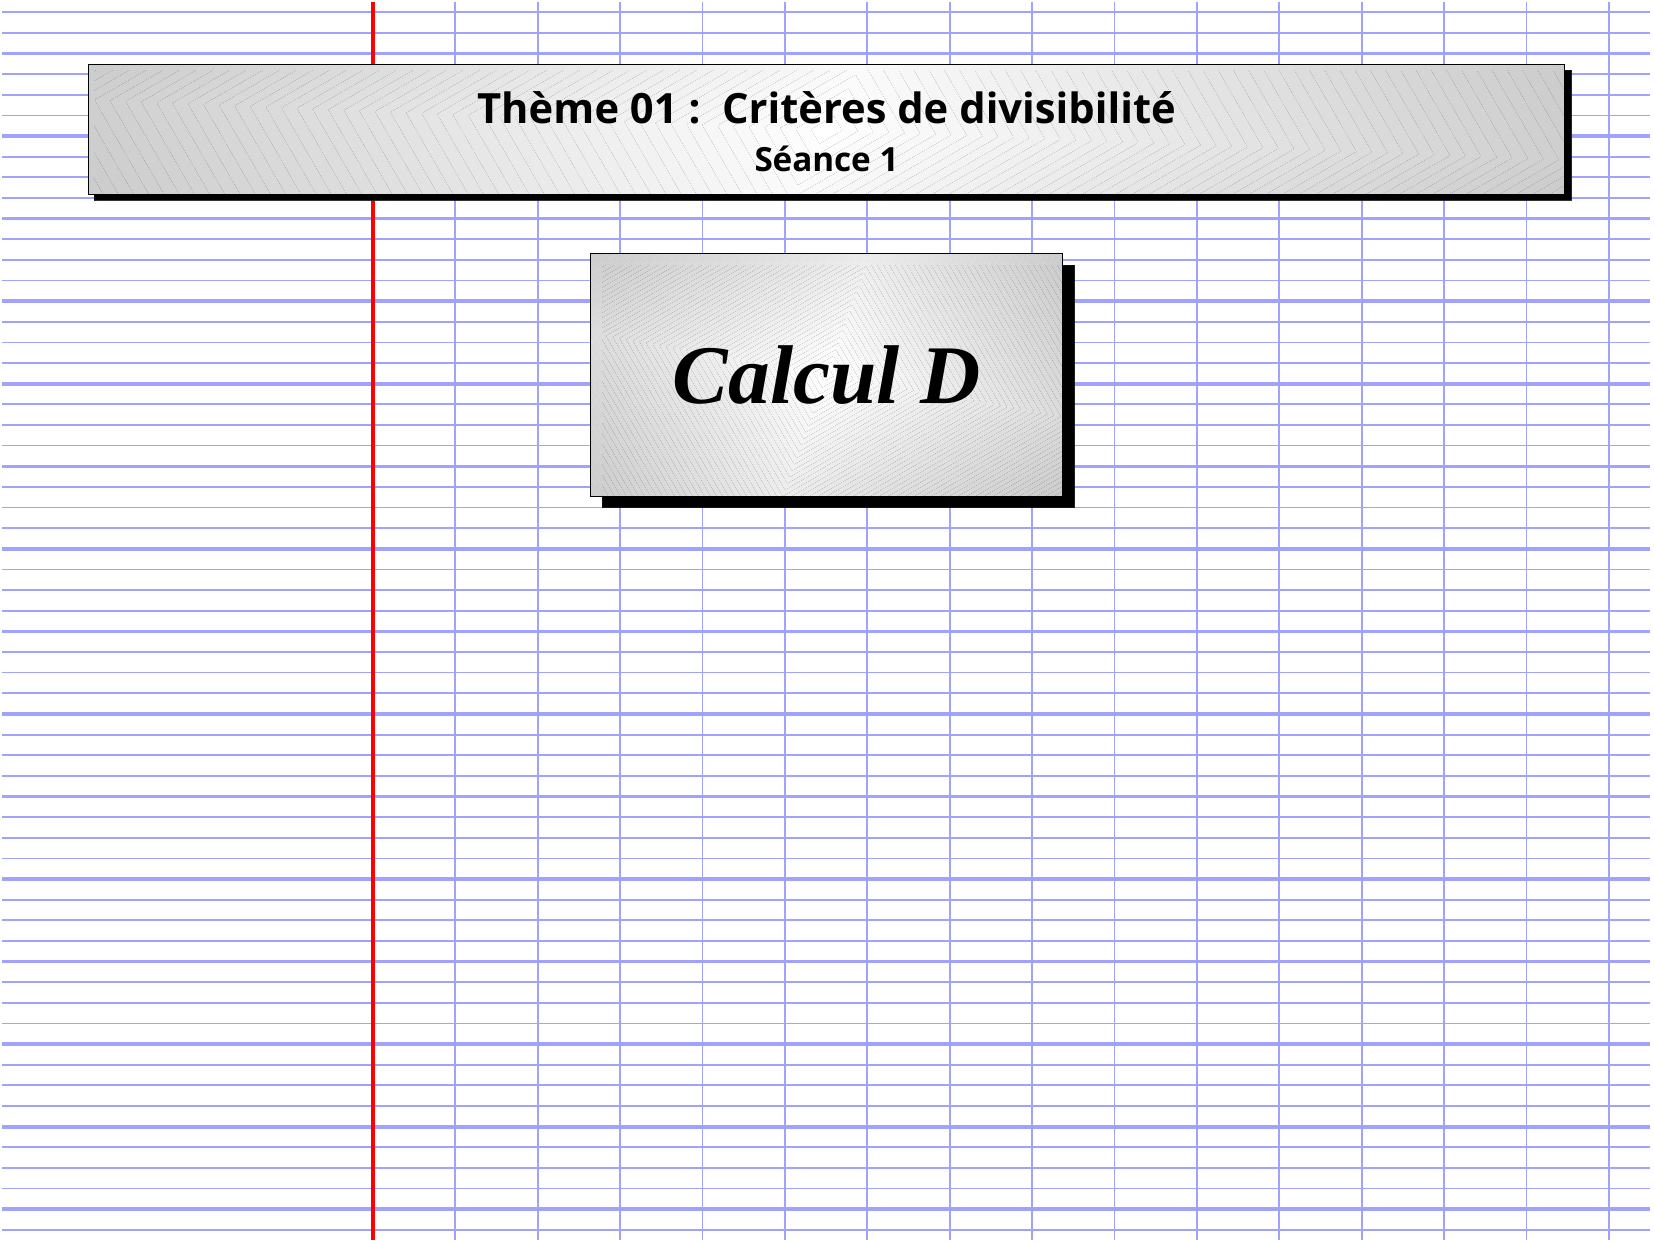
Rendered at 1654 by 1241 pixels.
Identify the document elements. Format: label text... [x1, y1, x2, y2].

text_box Thème 01 : Critères de divisibilité Séance 1 [88, 64, 1565, 195]
text_box Calcul D [590, 253, 1063, 497]
picture [0, 0, 1654, 1241]
